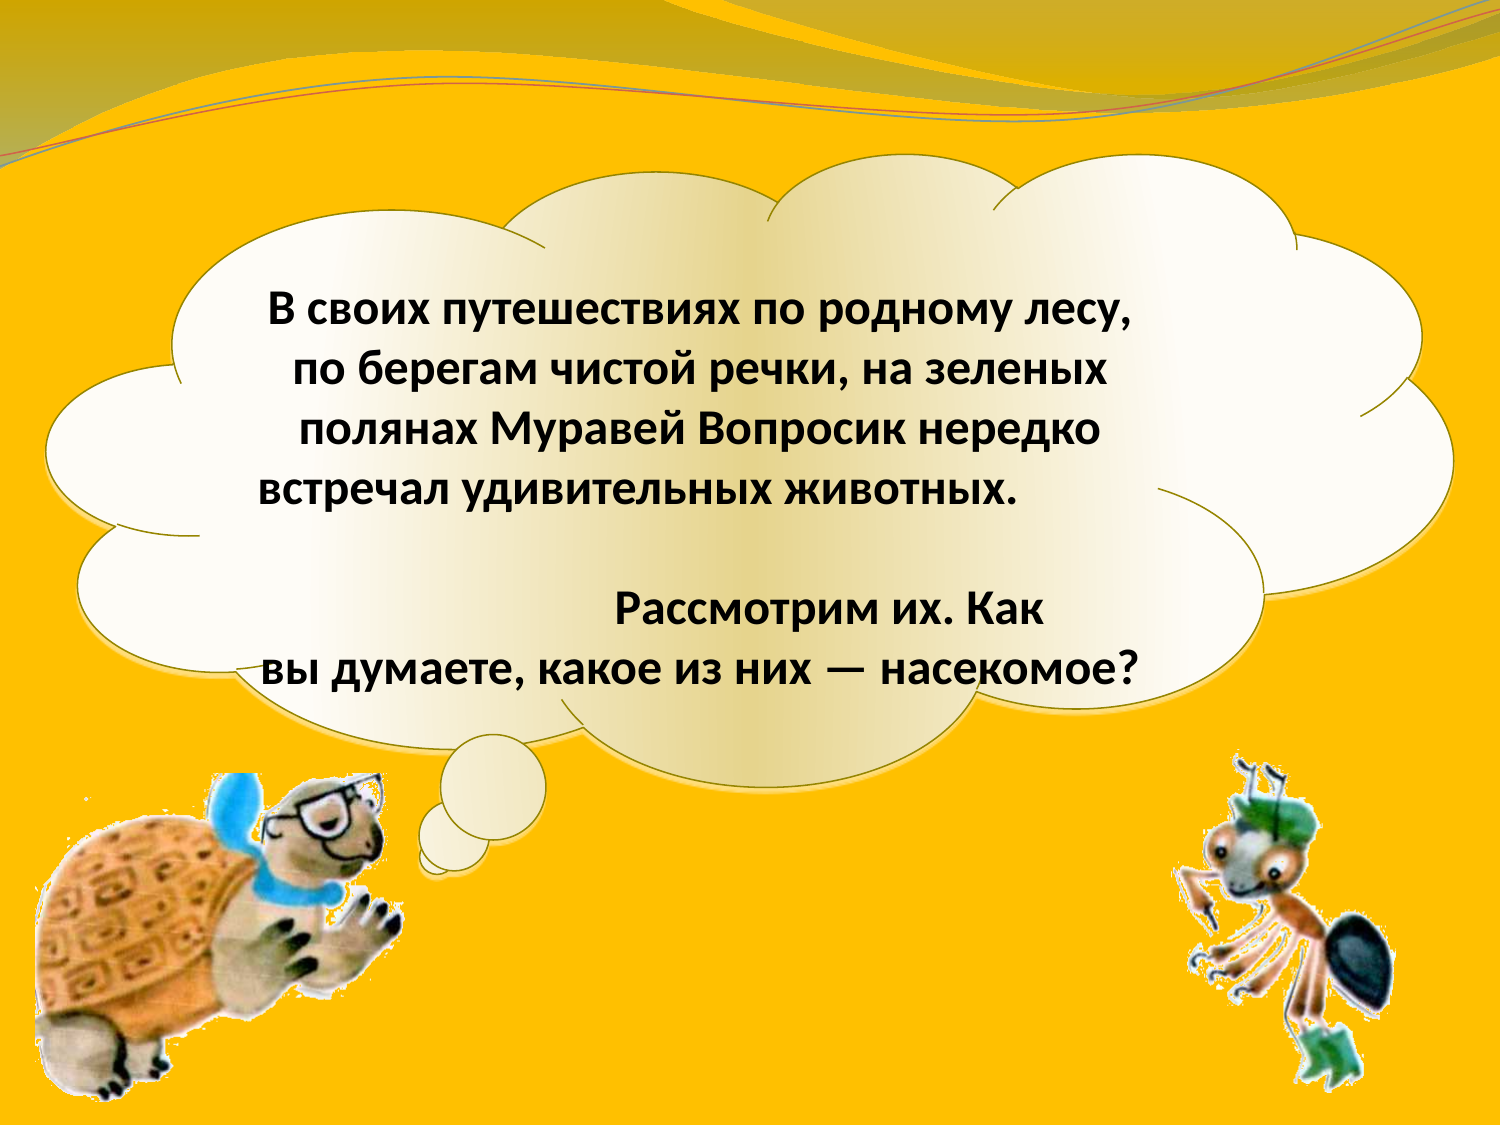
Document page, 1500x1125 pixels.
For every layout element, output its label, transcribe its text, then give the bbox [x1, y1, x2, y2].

picture [35, 773, 411, 1110]
picture [1171, 749, 1403, 1101]
text_box В своих путешествиях по родному лесу, по берегам чистой речки, на зеленых полянах Муравей Вопросик нередко встречал удивительных животных. Рассмотрим их. Как вы думаете, какое из них — насекомое? [45, 154, 1454, 875]
